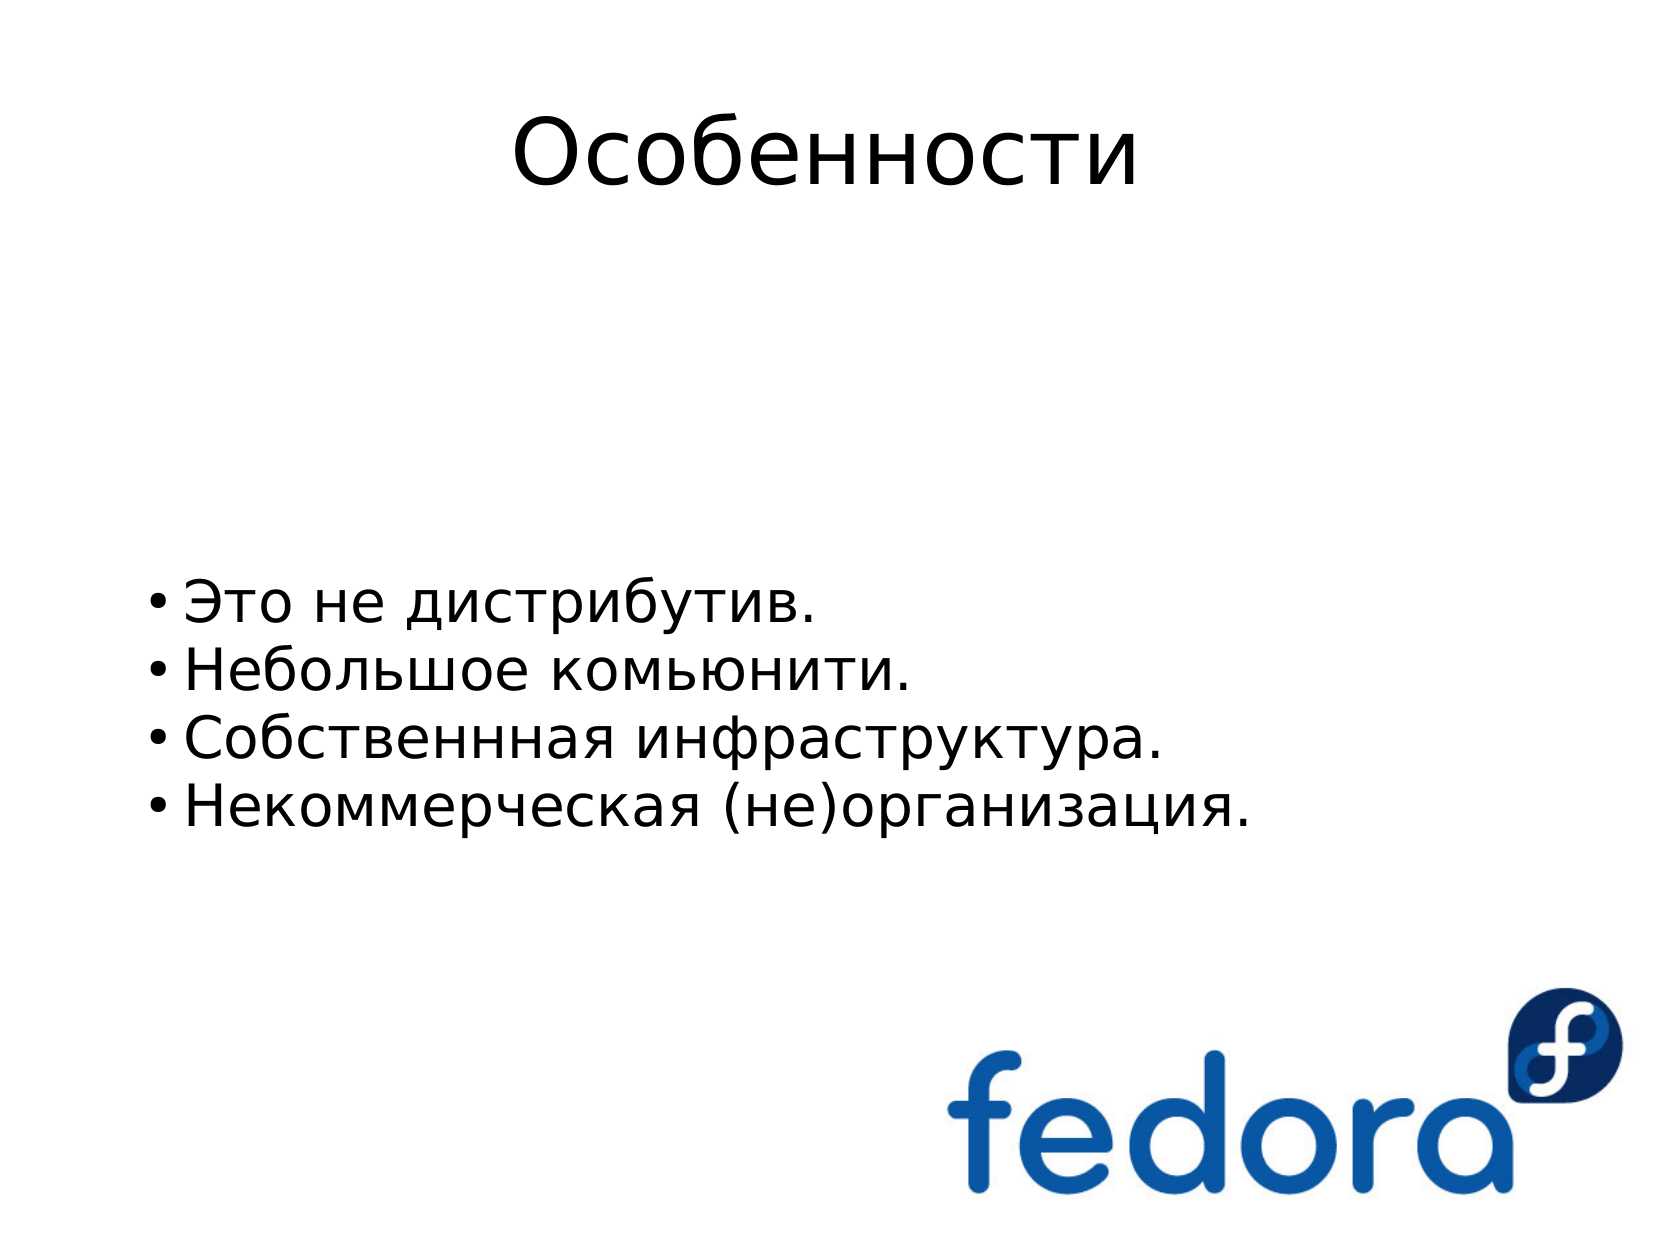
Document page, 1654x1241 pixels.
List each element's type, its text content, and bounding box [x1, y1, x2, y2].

subtitle Это не дистрибутив. Небольшое комьюнити. Собственнная инфраструктура. Некоммерческая (не)организация. [112, 300, 1309, 1109]
title Особенности [82, 49, 1571, 257]
picture [925, 967, 1638, 1223]
